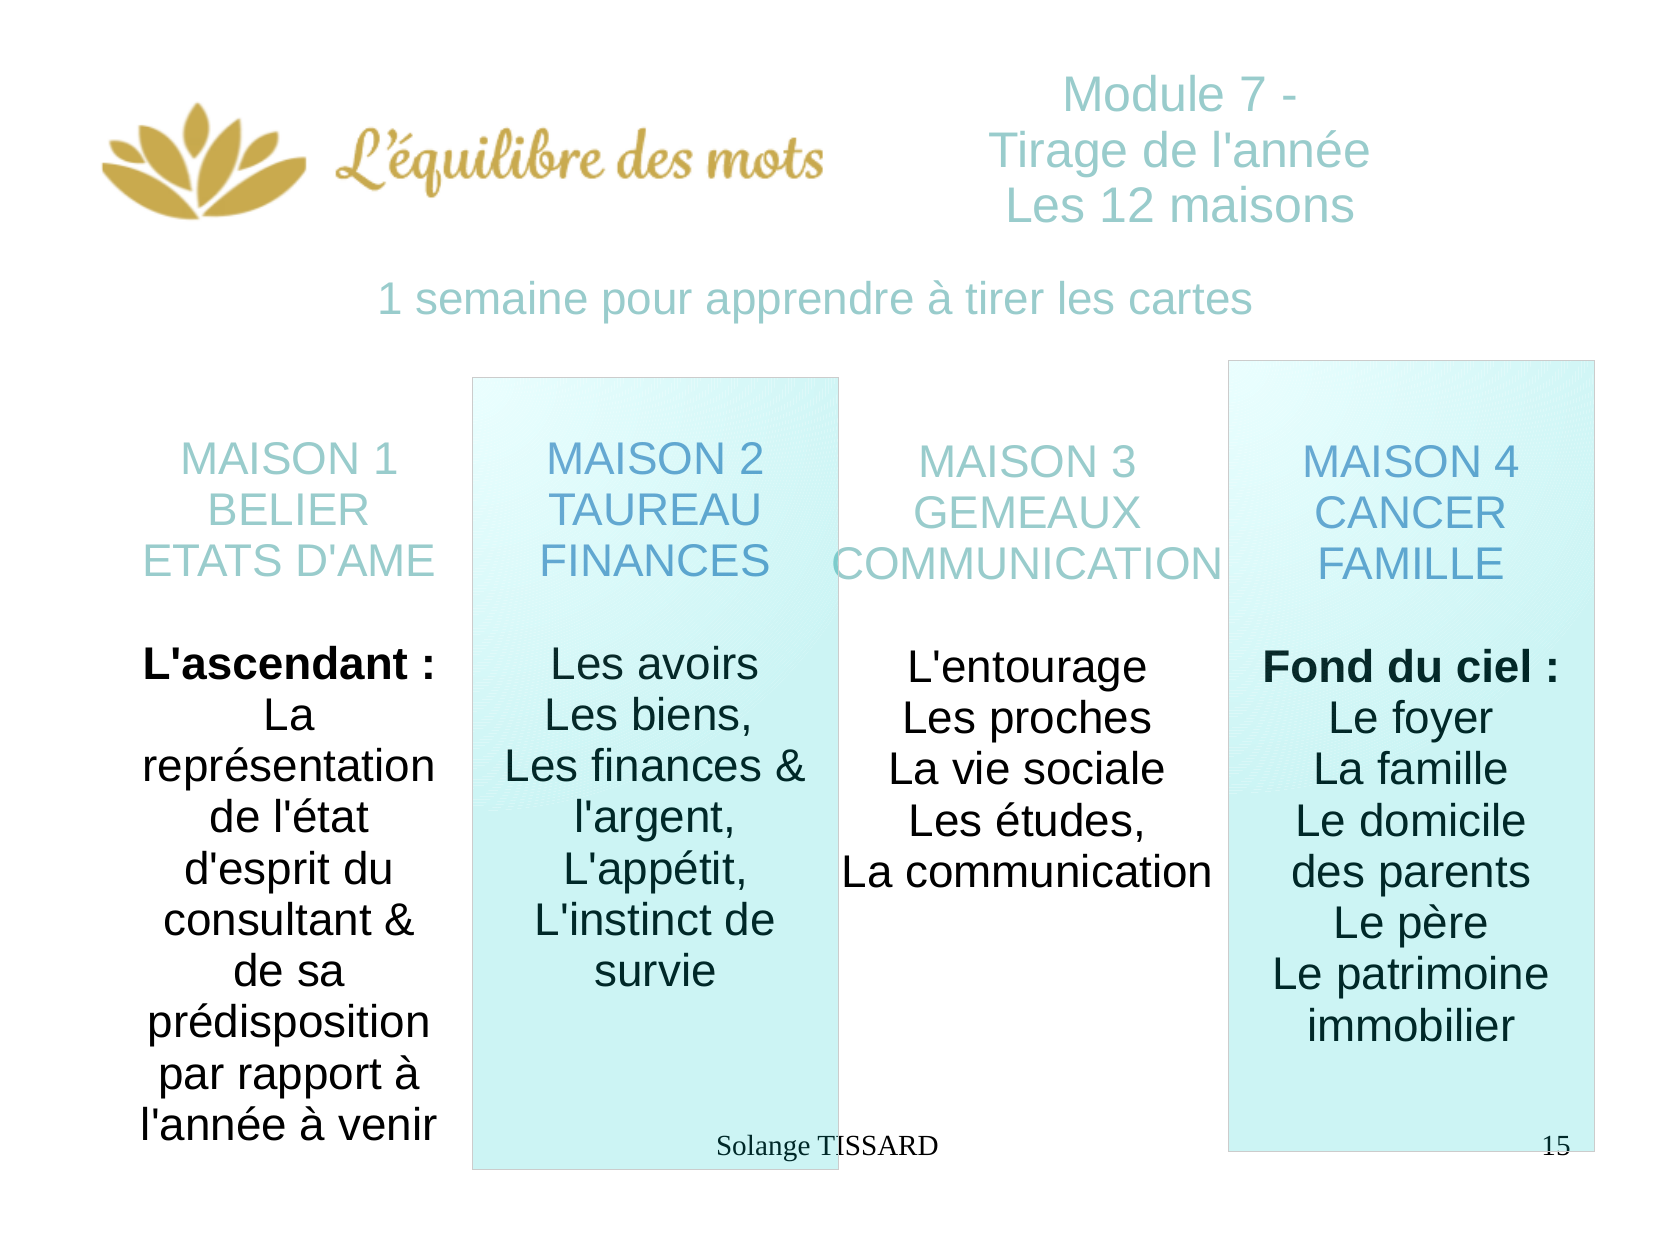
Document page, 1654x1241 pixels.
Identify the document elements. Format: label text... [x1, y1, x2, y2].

text_box MAISON 1 BELIER ETATS D'AME L'ascendant : La représentation de l'état d'esprit du consultant & de sa prédisposition par rapport à l'année à venir [118, 425, 461, 1156]
text_box MAISON 3 GEMEAUX COMMUNICATION L'entourage Les proches La vie sociale Les études, La communication [814, 428, 1241, 1209]
picture [70, 94, 848, 237]
text_box [472, 377, 839, 1170]
title Module 7 - Tirage de l'année Les 12 maisons [826, 46, 1534, 254]
text_box 1 semaine pour apprendre à tirer les cartes [165, 265, 1477, 361]
text_box [1228, 360, 1595, 1152]
